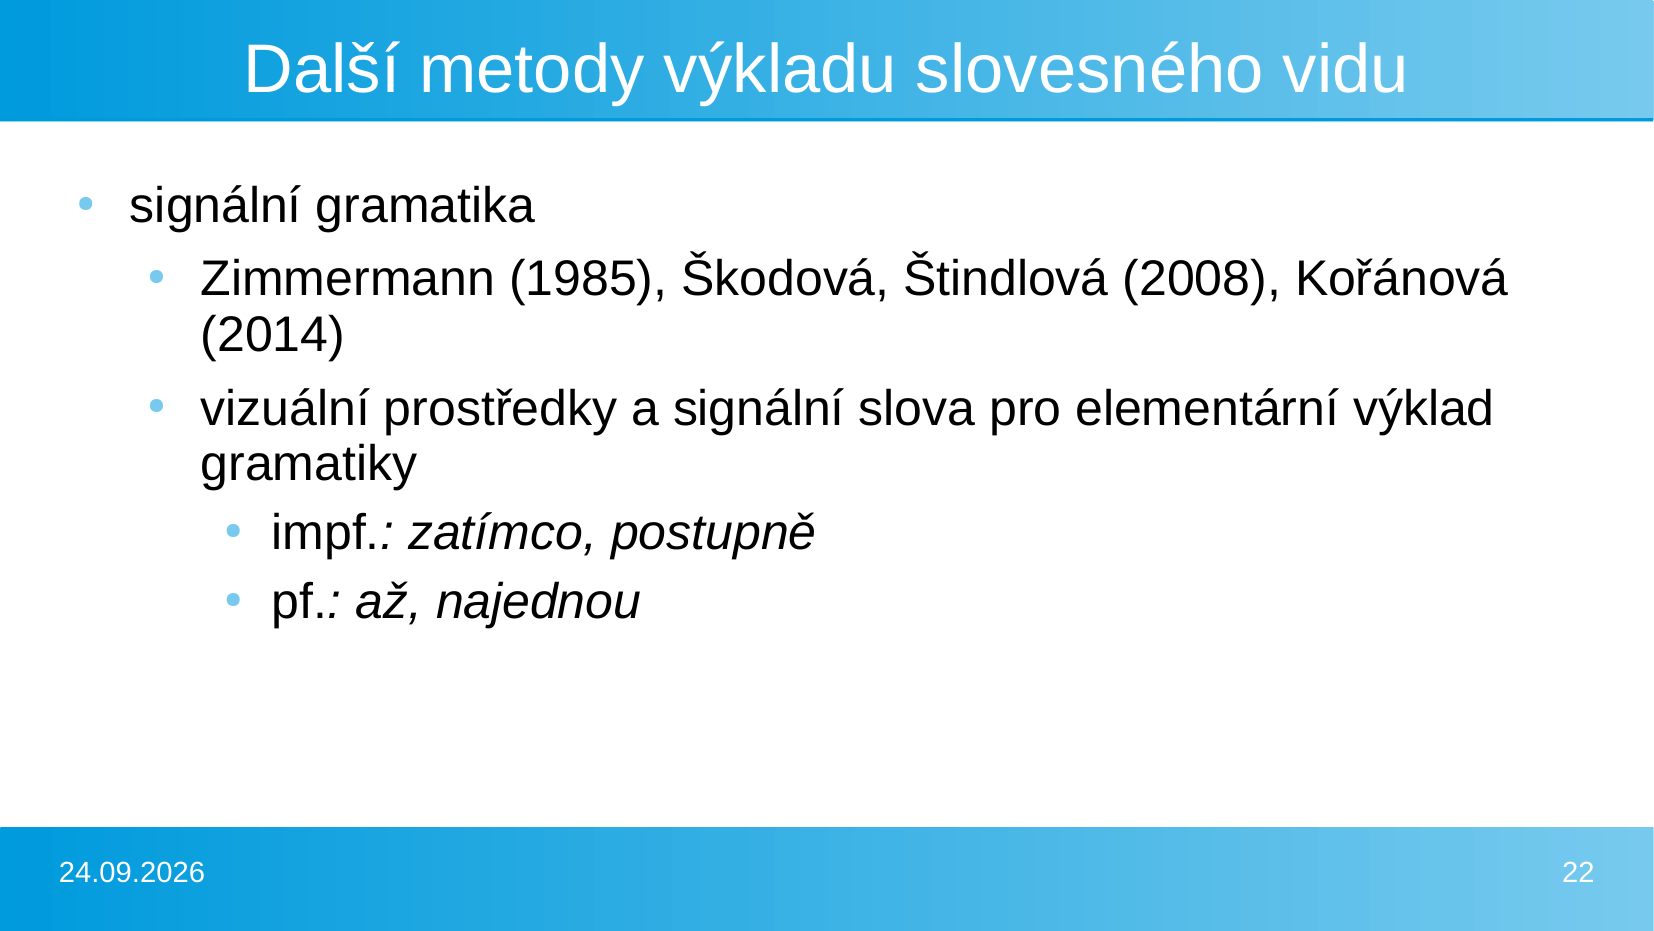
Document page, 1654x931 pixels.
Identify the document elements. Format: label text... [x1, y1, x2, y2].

list signální gramatika Zimmermann (1985), Škodová, Štindlová (2008), Kořánová (2014) vizuální prostředky a signální slova pro elementární výklad gramatiky impf.: zatímco, postupně pf.: až, najednou [59, 177, 1595, 768]
title Další metody výkladu slovesného vidu [59, 29, 1595, 108]
